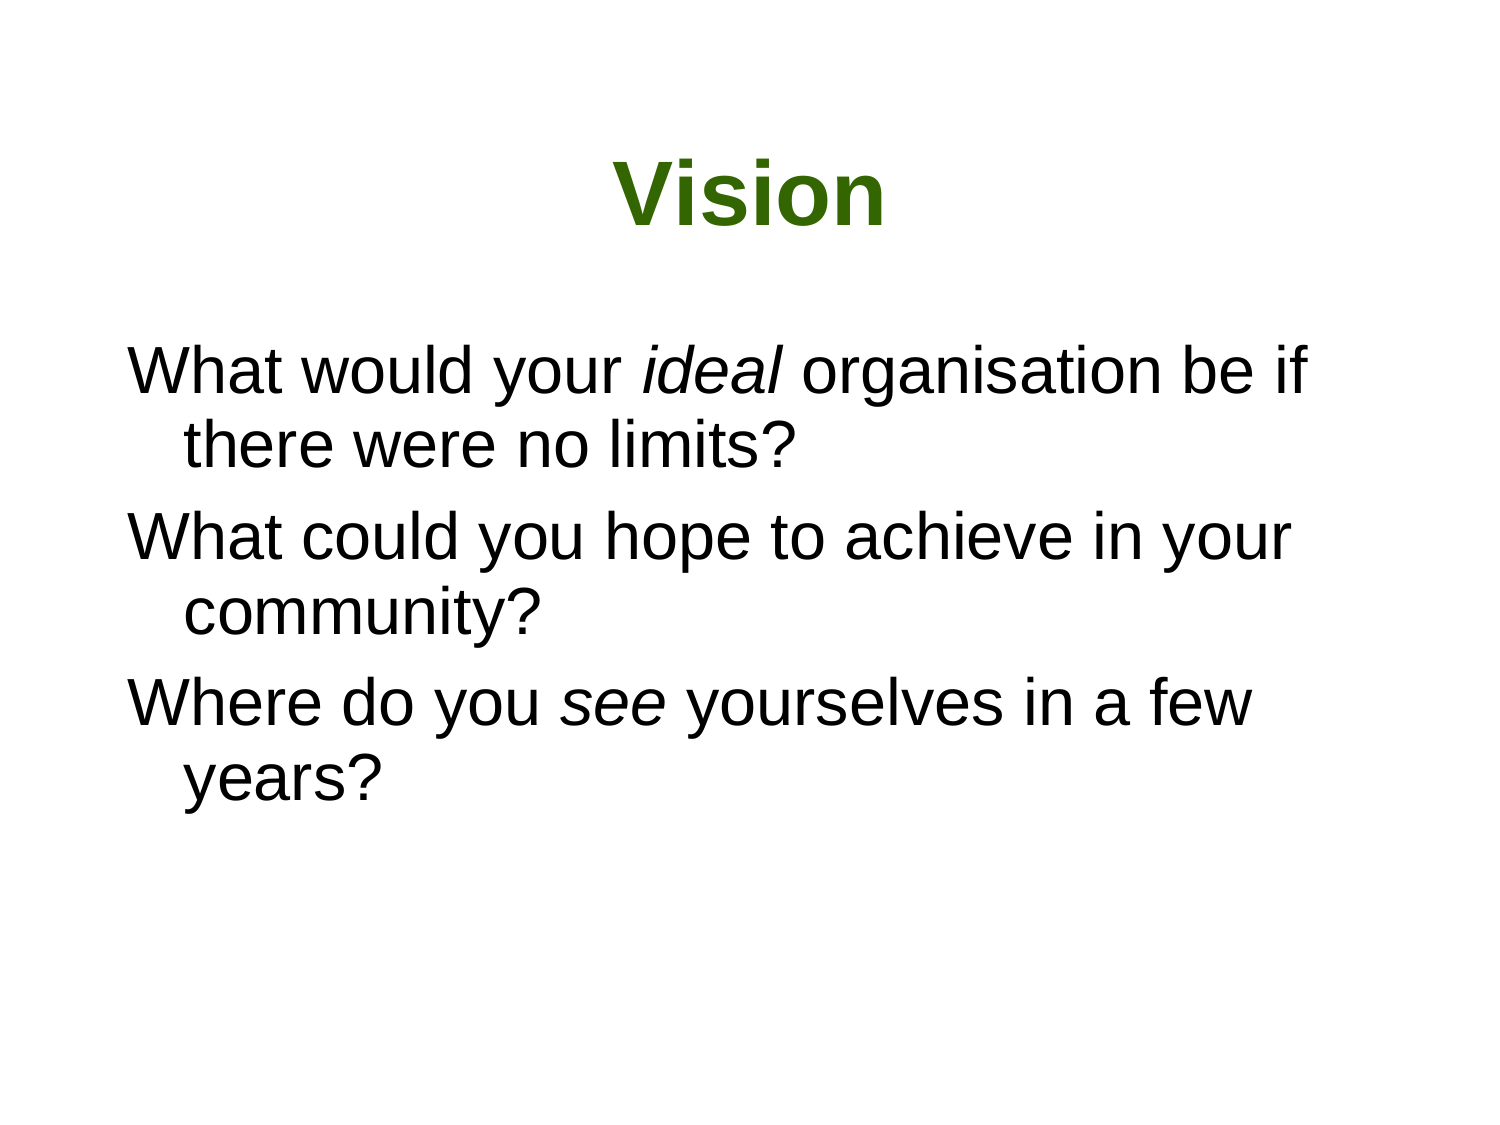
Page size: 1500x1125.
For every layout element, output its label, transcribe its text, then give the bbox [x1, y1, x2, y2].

list What would your ideal organisation be if there were no limits? What could you hope to achieve in your community? Where do you see yourselves in a few years? [112, 324, 1388, 1001]
title Vision [112, 99, 1388, 288]
